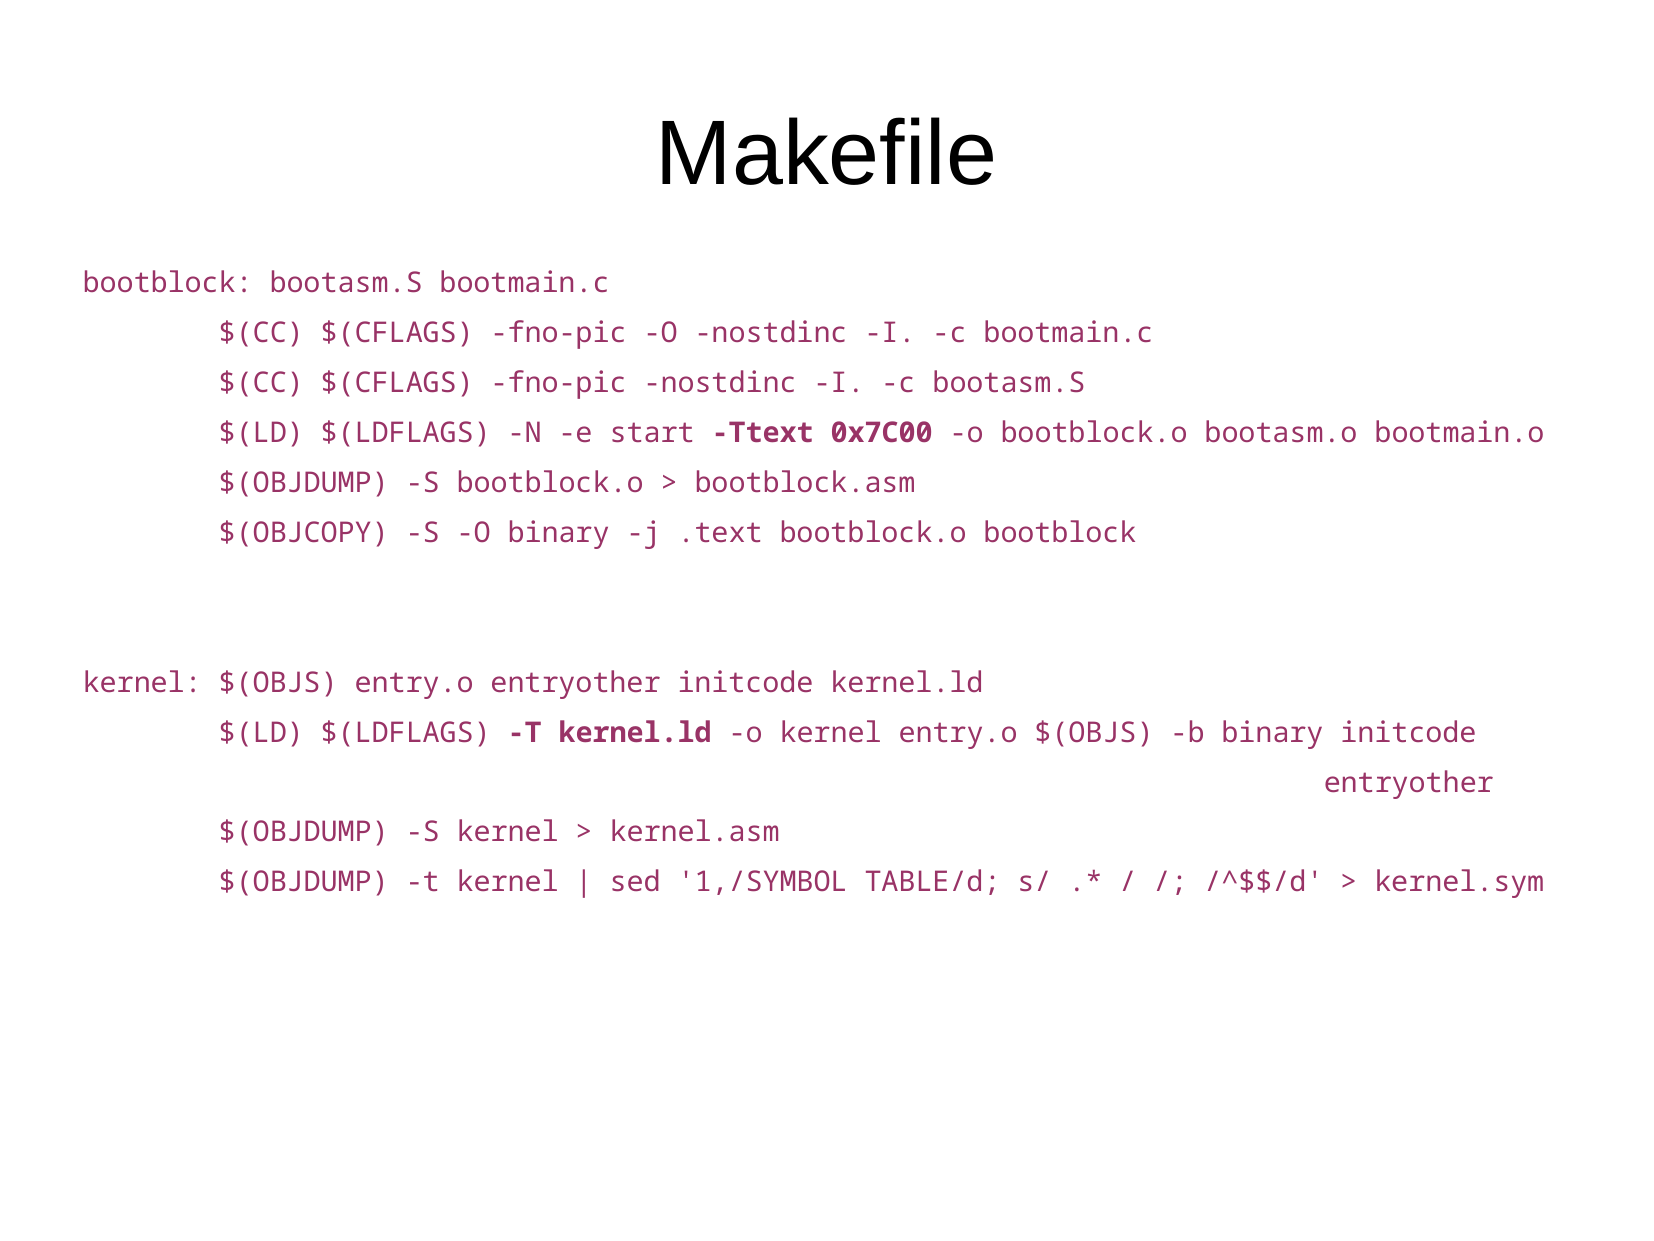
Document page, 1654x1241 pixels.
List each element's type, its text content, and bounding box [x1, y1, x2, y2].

title Makefile [82, 49, 1571, 257]
list bootblock: bootasm.S bootmain.c $(CC) $(CFLAGS) -fno-pic -O -nostdinc -I. -c bootmain.c $(CC) $(CFLAGS) -fno-pic -nostdinc -I. -c bootasm.S $(LD) $(LDFLAGS) -N -e start -Ttext 0x7C00 -o bootblock.o bootasm.o bootmain.o $(OBJDUMP) -S bootblock.o > bootblock.asm $(OBJCOPY) -S -O binary -j .text bootblock.o bootblock kernel: $(OBJS) entry.o entryother initcode kernel.ld $(LD) $(LDFLAGS) -T kernel.ld -o kernel entry.o $(OBJS) -b binary initcode entryother $(OBJDUMP) -S kernel > kernel.asm $(OBJDUMP) -t kernel | sed '1,/SYMBOL TABLE/d; s/ .* / /; /^$$/d' > kernel.sym [82, 262, 1571, 1163]
